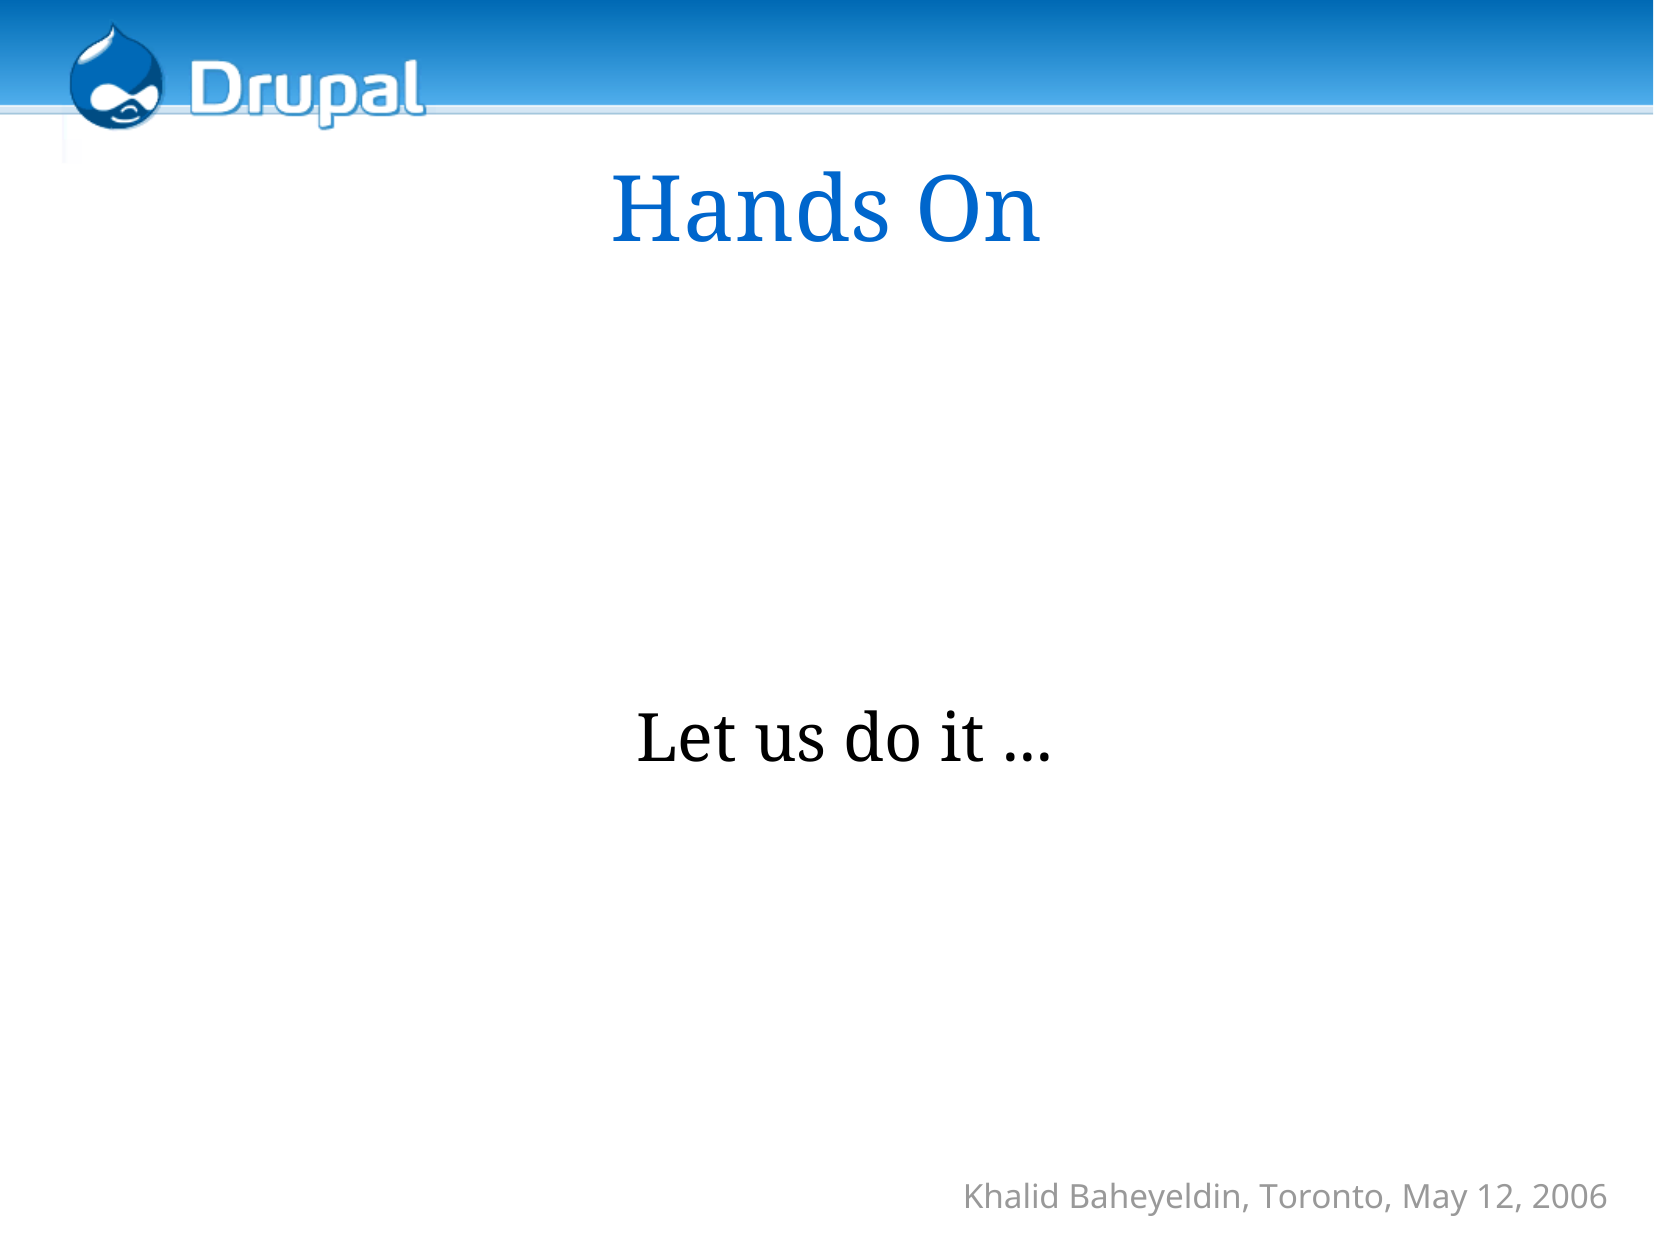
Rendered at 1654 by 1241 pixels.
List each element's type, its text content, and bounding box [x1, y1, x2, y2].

subtitle Let us do it ... [121, 344, 1533, 1127]
title Hands On [121, 102, 1533, 311]
picture [0, 0, 1654, 1241]
